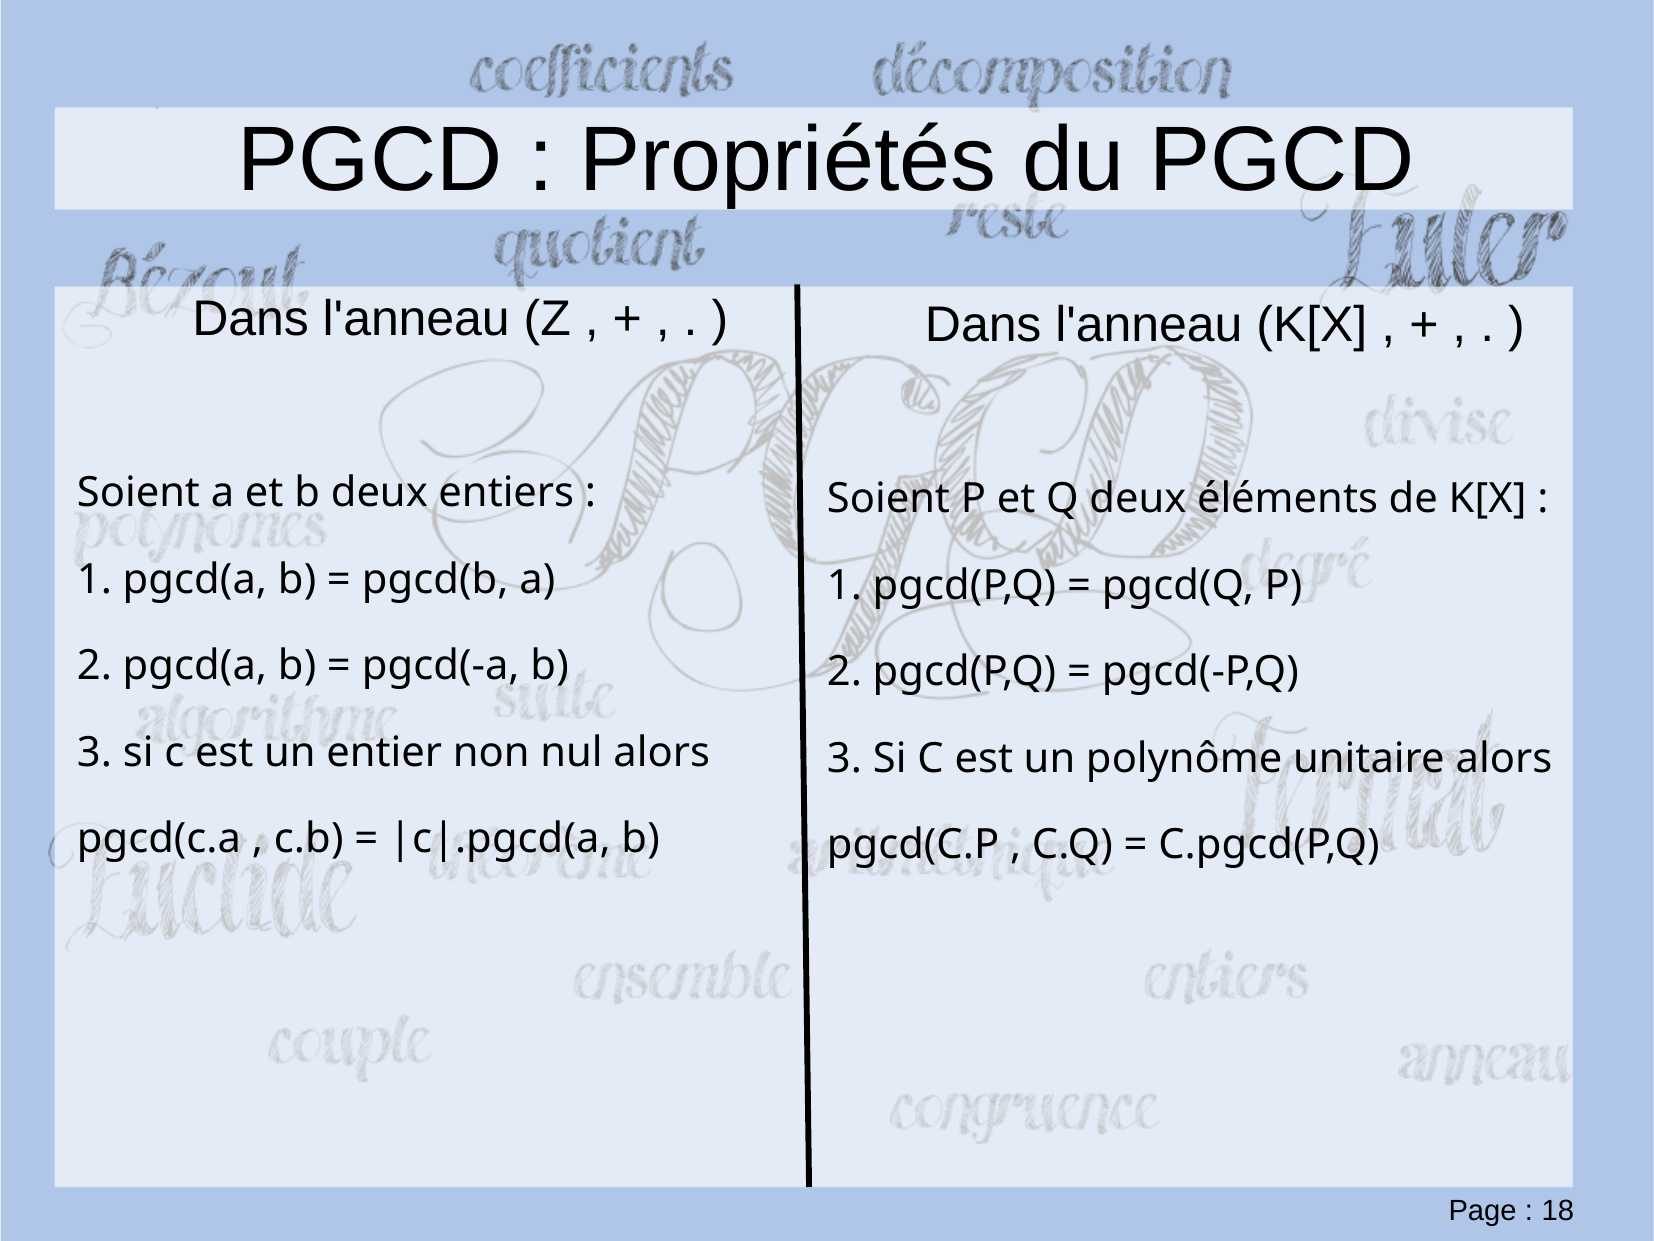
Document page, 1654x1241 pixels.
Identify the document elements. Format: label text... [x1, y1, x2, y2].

title PGCD : Propriétés du PGCD [82, 55, 1571, 263]
list Dans l'anneau (K[X] , + , . ) Soient P et Q deux éléments de K[X] : 1. pgcd(P,Q) = pgcd(Q, P) 2. pgcd(P,Q) = pgcd(-P,Q) 3. Si C est un polynôme unitaire alors pgcd(C.P , C.Q) = C.pgcd(P,Q) [826, 296, 1554, 1176]
list Dans l'anneau (Z , + , . ) Soient a et b deux entiers : 1. pgcd(a, b) = pgcd(b, a) 2. pgcd(a, b) = pgcd(-a, b) 3. si c est un entier non nul alors pgcd(c.a , c.b) = |c|.pgcd(a, b) [76, 290, 774, 1170]
picture [0, 0, 1654, 1241]
